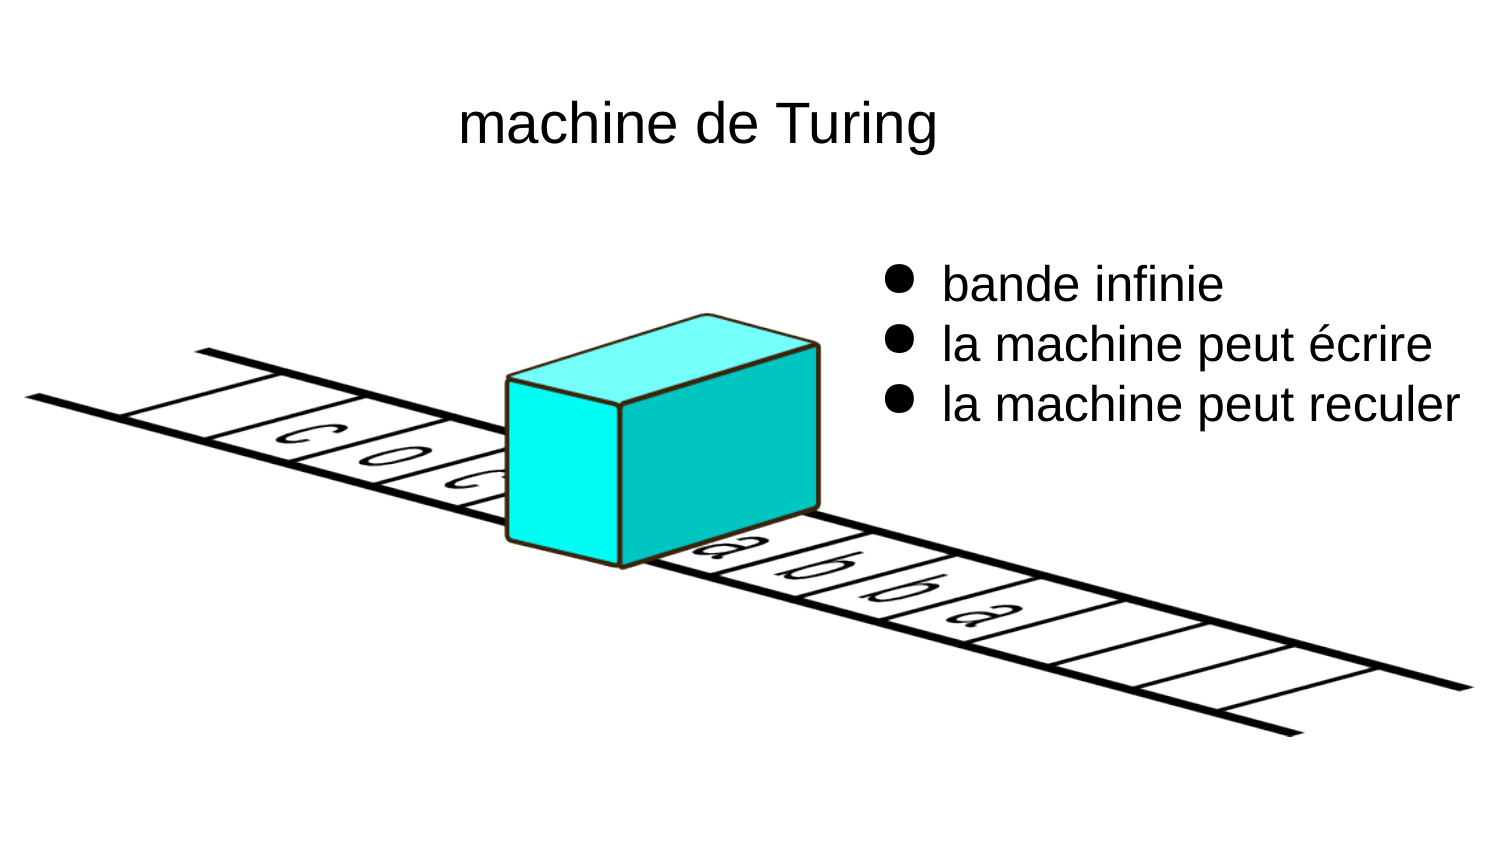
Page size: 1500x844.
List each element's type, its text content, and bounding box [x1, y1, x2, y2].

picture [24, 189, 1475, 737]
text_box bande infinie la machine peut écrire la machine peut reculer [851, 236, 1500, 490]
title machine de Turing [443, 70, 1057, 165]
